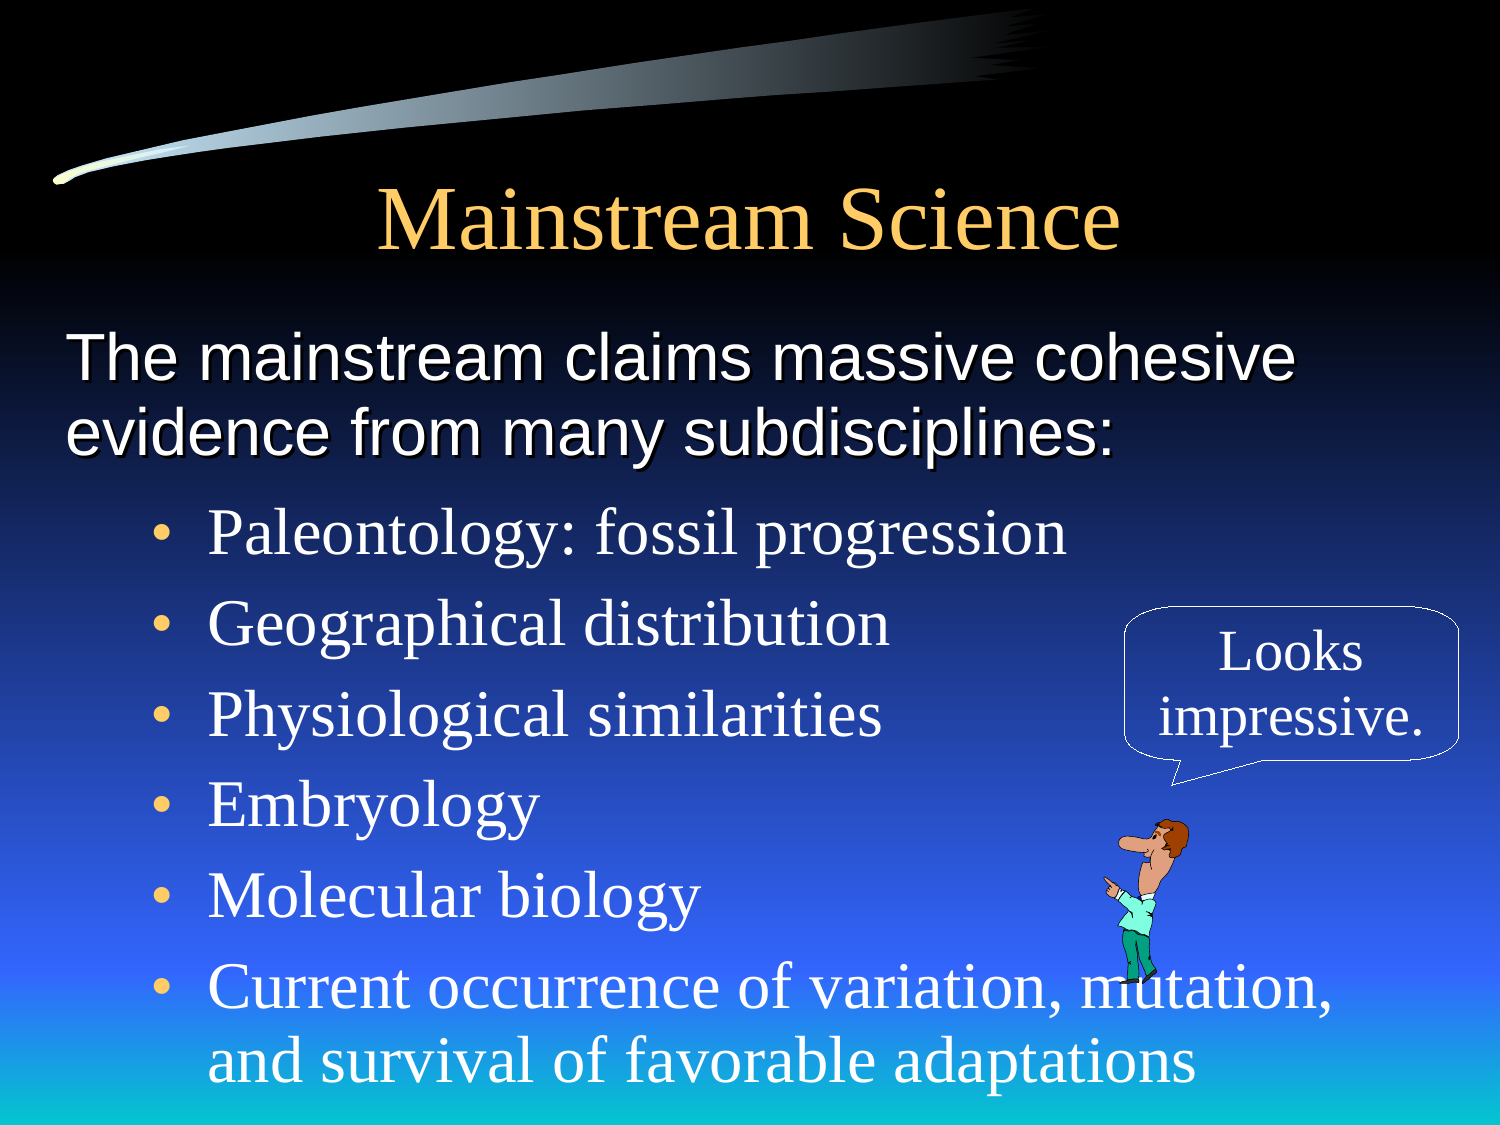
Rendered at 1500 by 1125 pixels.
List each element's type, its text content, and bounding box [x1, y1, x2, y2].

text_box Looks impressive. [1124, 606, 1459, 786]
list Paleontology: fossil progression Geographical distribution Physiological similarities Embryology Molecular biology Current occurrence of variation, mutation, and survival of favorable adaptations [135, 487, 1365, 1105]
chart [1103, 818, 1190, 985]
title Mainstream Science [112, 124, 1388, 312]
text_box The mainstream claims massive cohesive evidence from many subdisciplines: [50, 312, 1401, 478]
